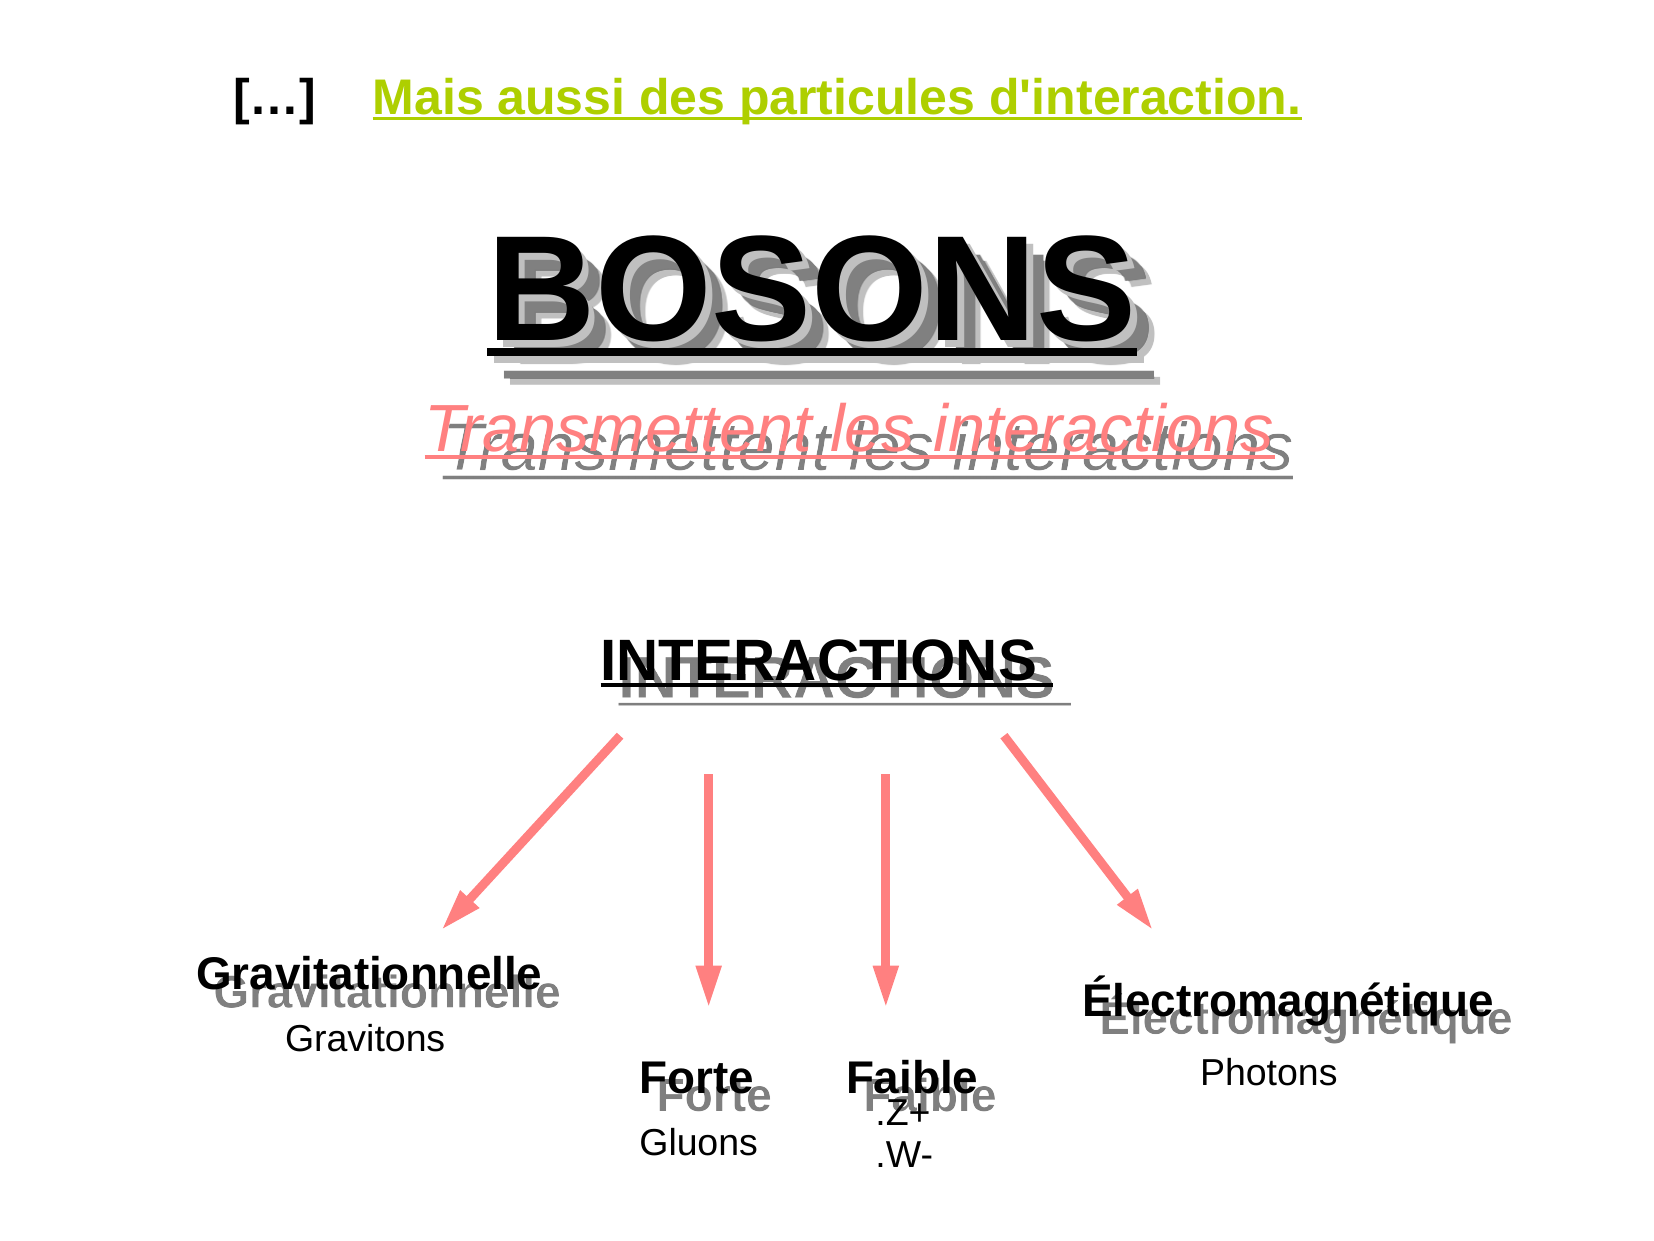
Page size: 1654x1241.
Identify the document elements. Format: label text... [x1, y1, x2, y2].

text_box Gravitationnelle [177, 936, 591, 1026]
text_box Transmettent les interactions [354, 383, 1388, 489]
text_box Électromagnétique [1062, 963, 1565, 1053]
text_box Gravitons [265, 1005, 562, 1117]
text_box Photons [1181, 1040, 1418, 1152]
text_box .Z+ .W- [856, 1079, 1004, 1241]
text_box Gluons [620, 1109, 798, 1221]
text_box INTERACTIONS [531, 620, 1123, 736]
text_box Faible [826, 1040, 1004, 1129]
text_box Forte [620, 1040, 798, 1109]
text_box BOSONS [118, 111, 1506, 409]
text_box […] Mais aussi des particules d'interaction. [0, 29, 1536, 111]
